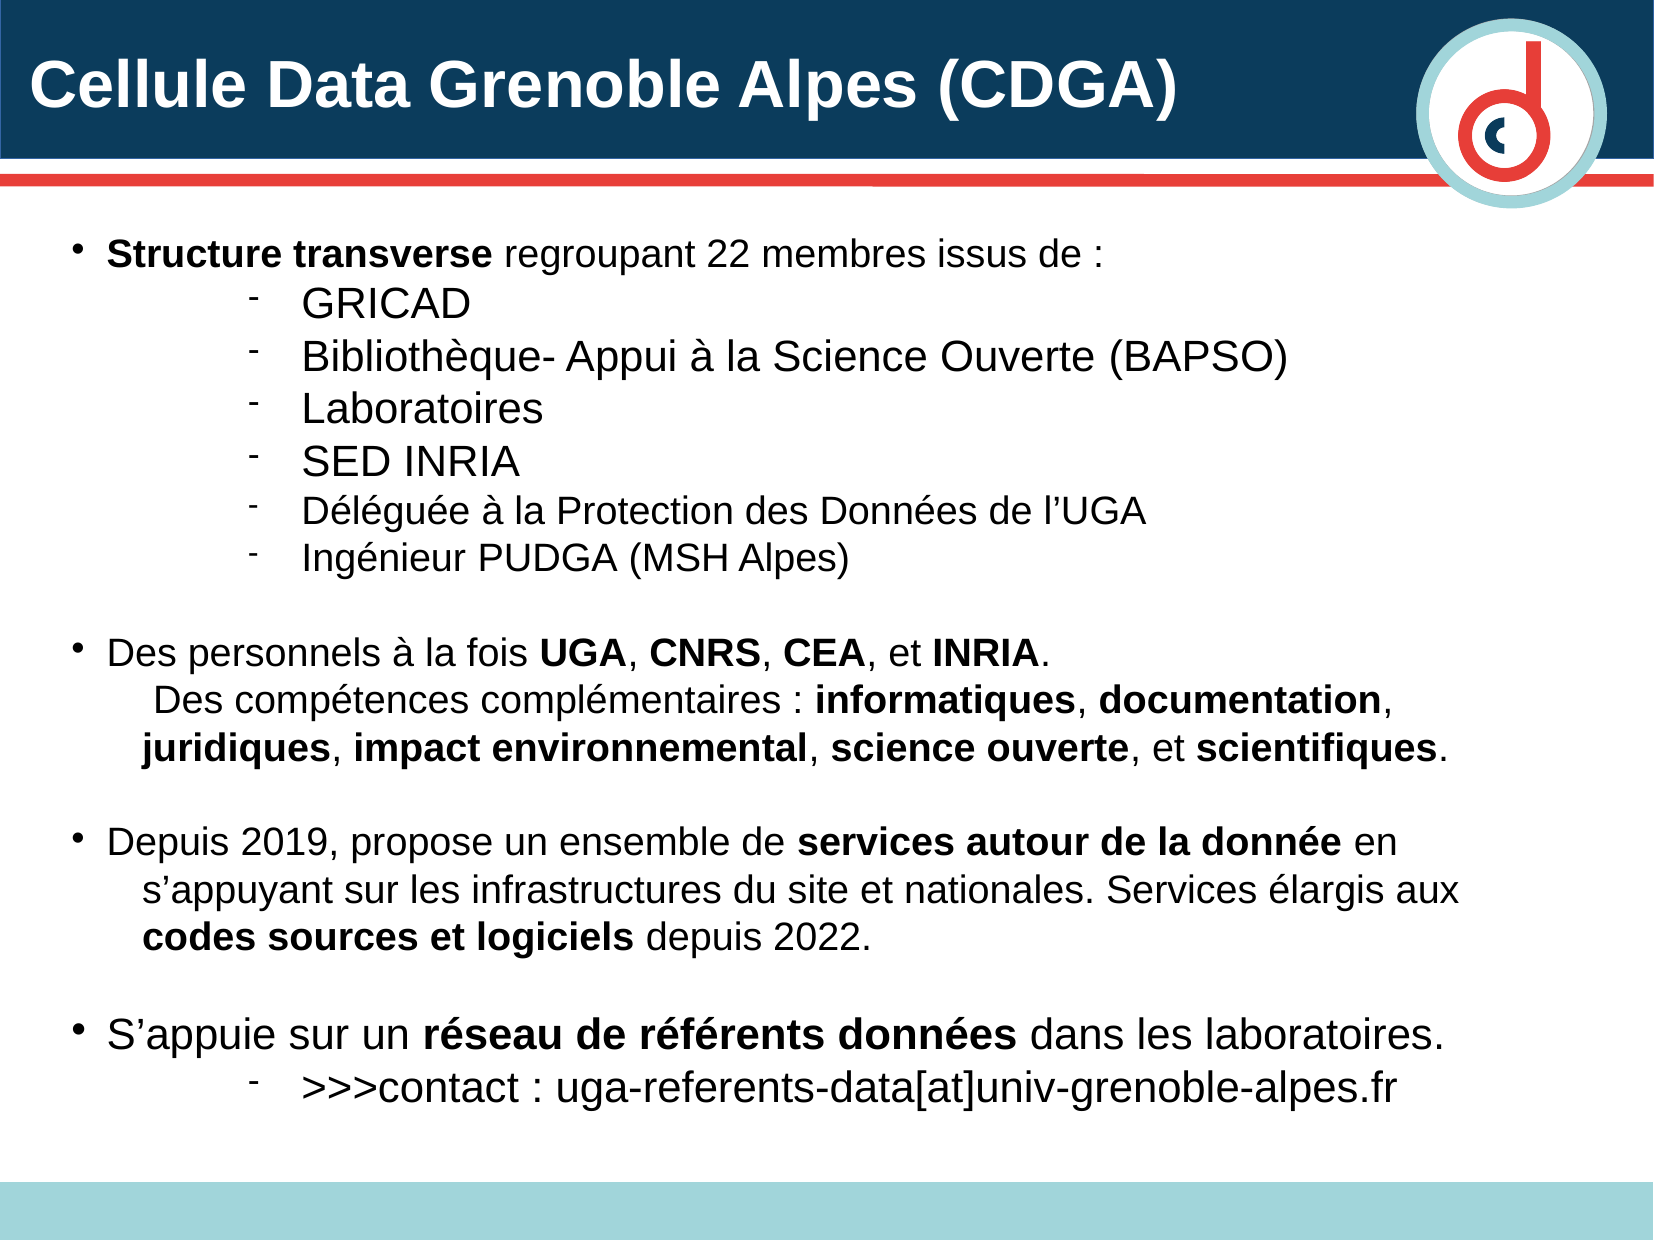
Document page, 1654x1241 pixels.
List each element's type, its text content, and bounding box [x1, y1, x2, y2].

text_box Structure transverse regroupant 22 membres issus de : GRICAD Bibliothèque- Appui à la Science Ouverte (BAPSO) Laboratoires SED INRIA Déléguée à la Protection des Données de l’UGA Ingénieur PUDGA (MSH Alpes) Des personnels à la fois UGA, CNRS, CEA, et INRIA. Des compétences complémentaires : informatiques, documentation, juridiques, impact environnemental, science ouverte, et scientifiques. Depuis 2019, propose un ensemble de services autour de la donnée en s’appuyant sur les infrastructures du site et nationales. Services élargis aux codes sources et logiciels depuis 2022. S’appuie sur un réseau de référents données dans les laboratoires. >>>contact : uga-referents-data[at]univ-grenoble-alpes.fr [56, 220, 1598, 1136]
title Cellule Data Grenoble Alpes (CDGA) [29, 12, 1471, 159]
